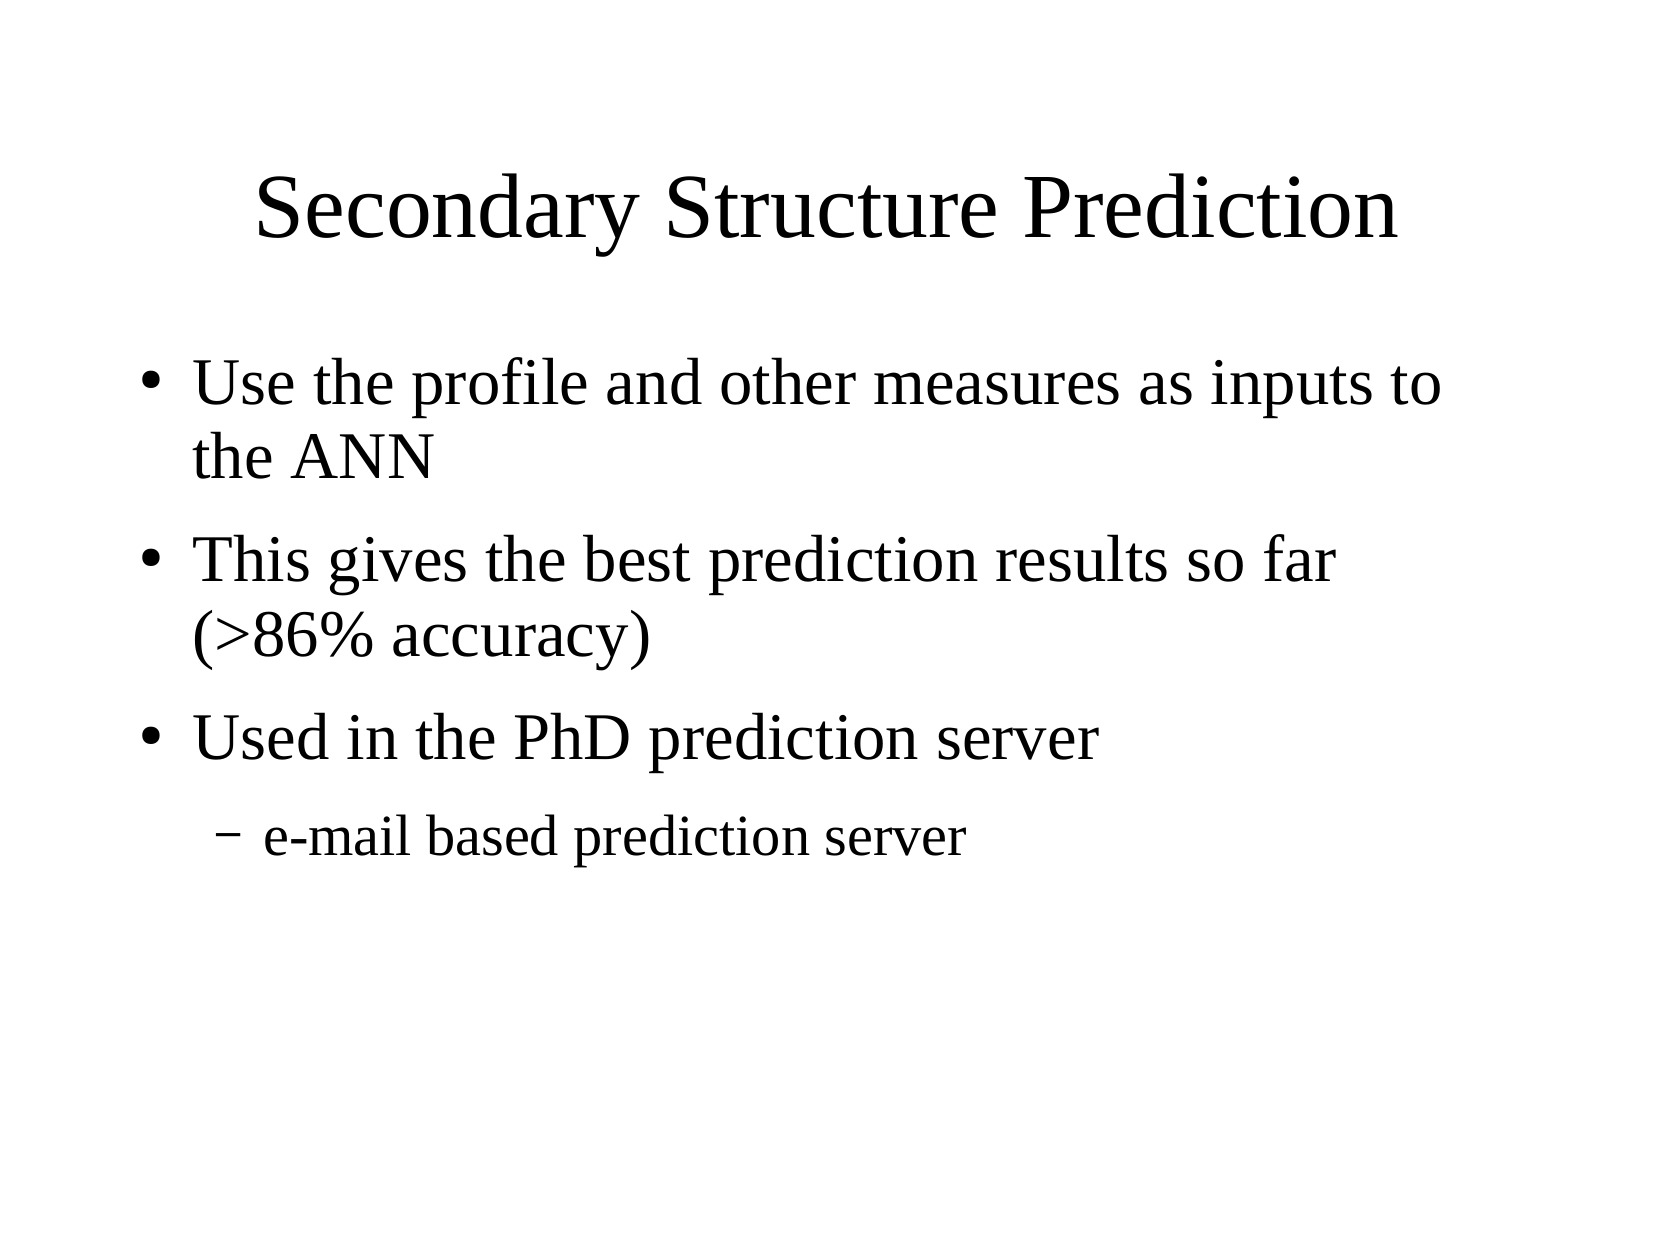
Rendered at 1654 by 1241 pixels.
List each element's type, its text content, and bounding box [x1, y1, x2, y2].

list Use the profile and other measures as inputs to the ANN This gives the best prediction results so far (>86% accuracy) Used in the PhD prediction server e-mail based prediction server [121, 344, 1534, 1127]
title Secondary Structure Prediction [121, 102, 1534, 311]
